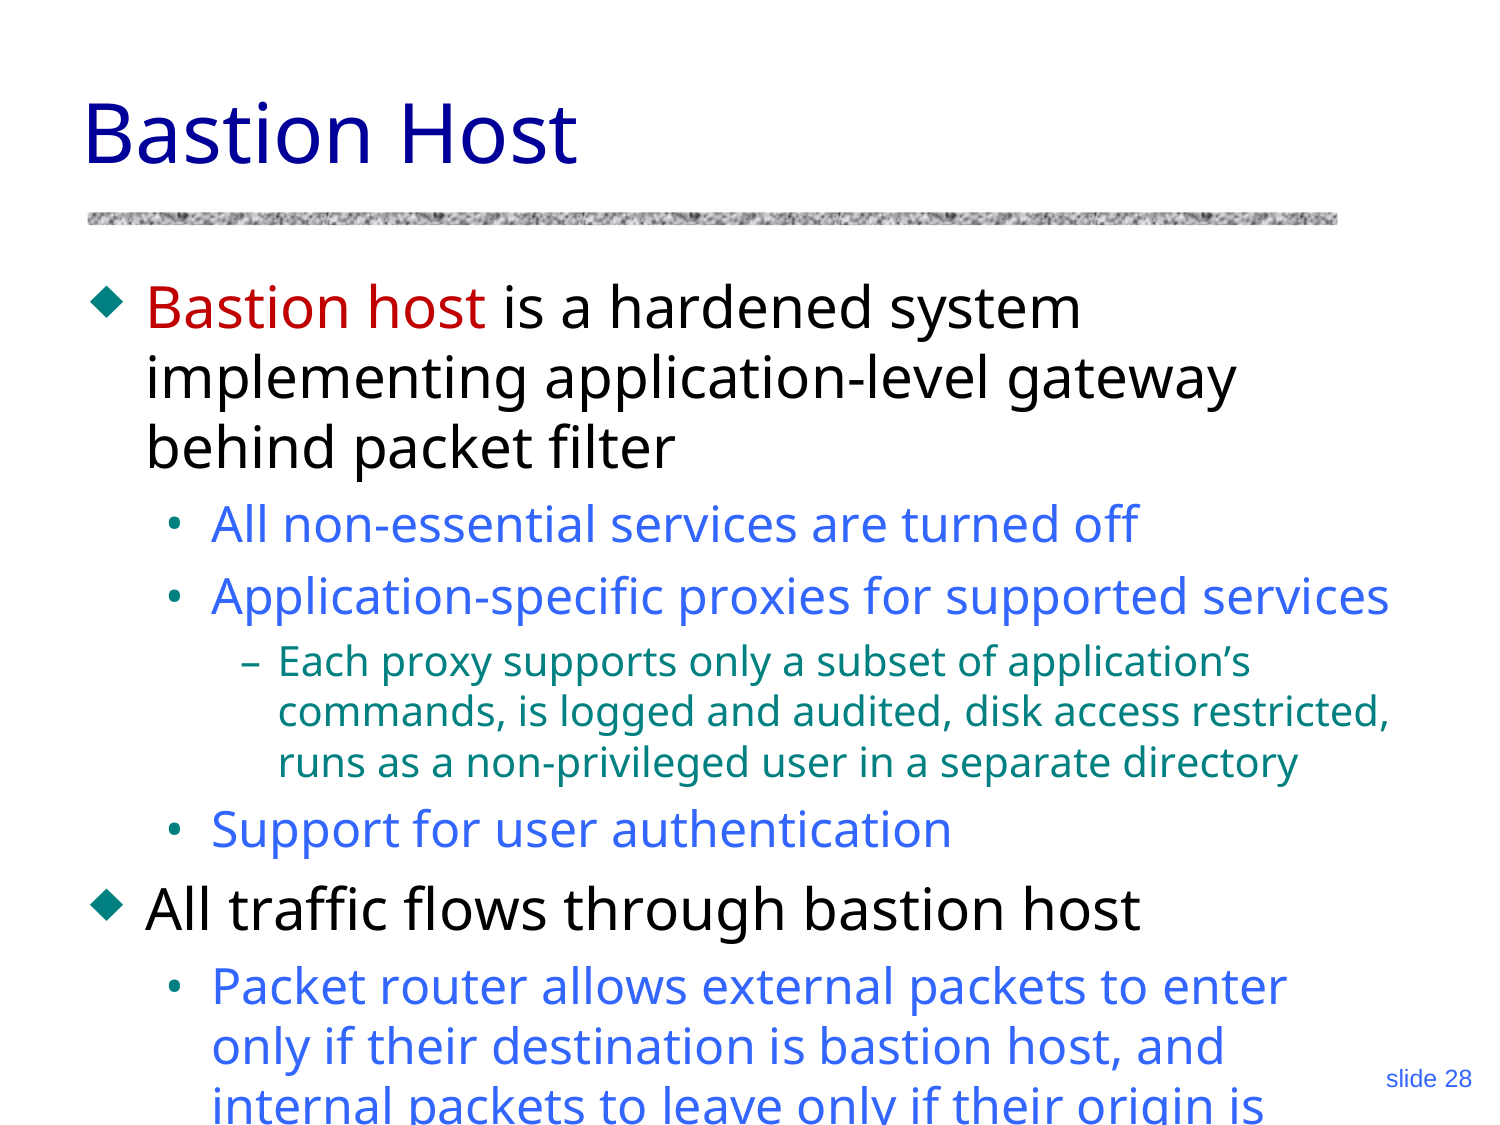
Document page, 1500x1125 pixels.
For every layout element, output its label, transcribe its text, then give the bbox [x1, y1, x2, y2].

text_box Bastion Host [66, 37, 1342, 188]
text_box Bastion host is a hardened system implementing application-level gateway behind packet filter All non-essential services are turned off Application-specific proxies for supported services Each proxy supports only a subset of application’s commands, is logged and audited, disk access restricted, runs as a non-privileged user in a separate directory Support for user authentication All traffic flows through bastion host Packet router allows external packets to enter only if their destination is bastion host, and internal packets to leave only if their origin is bastion host [74, 262, 1417, 1101]
text_box slide <number> [1174, 1025, 1488, 1101]
picture [87, 212, 1338, 226]
